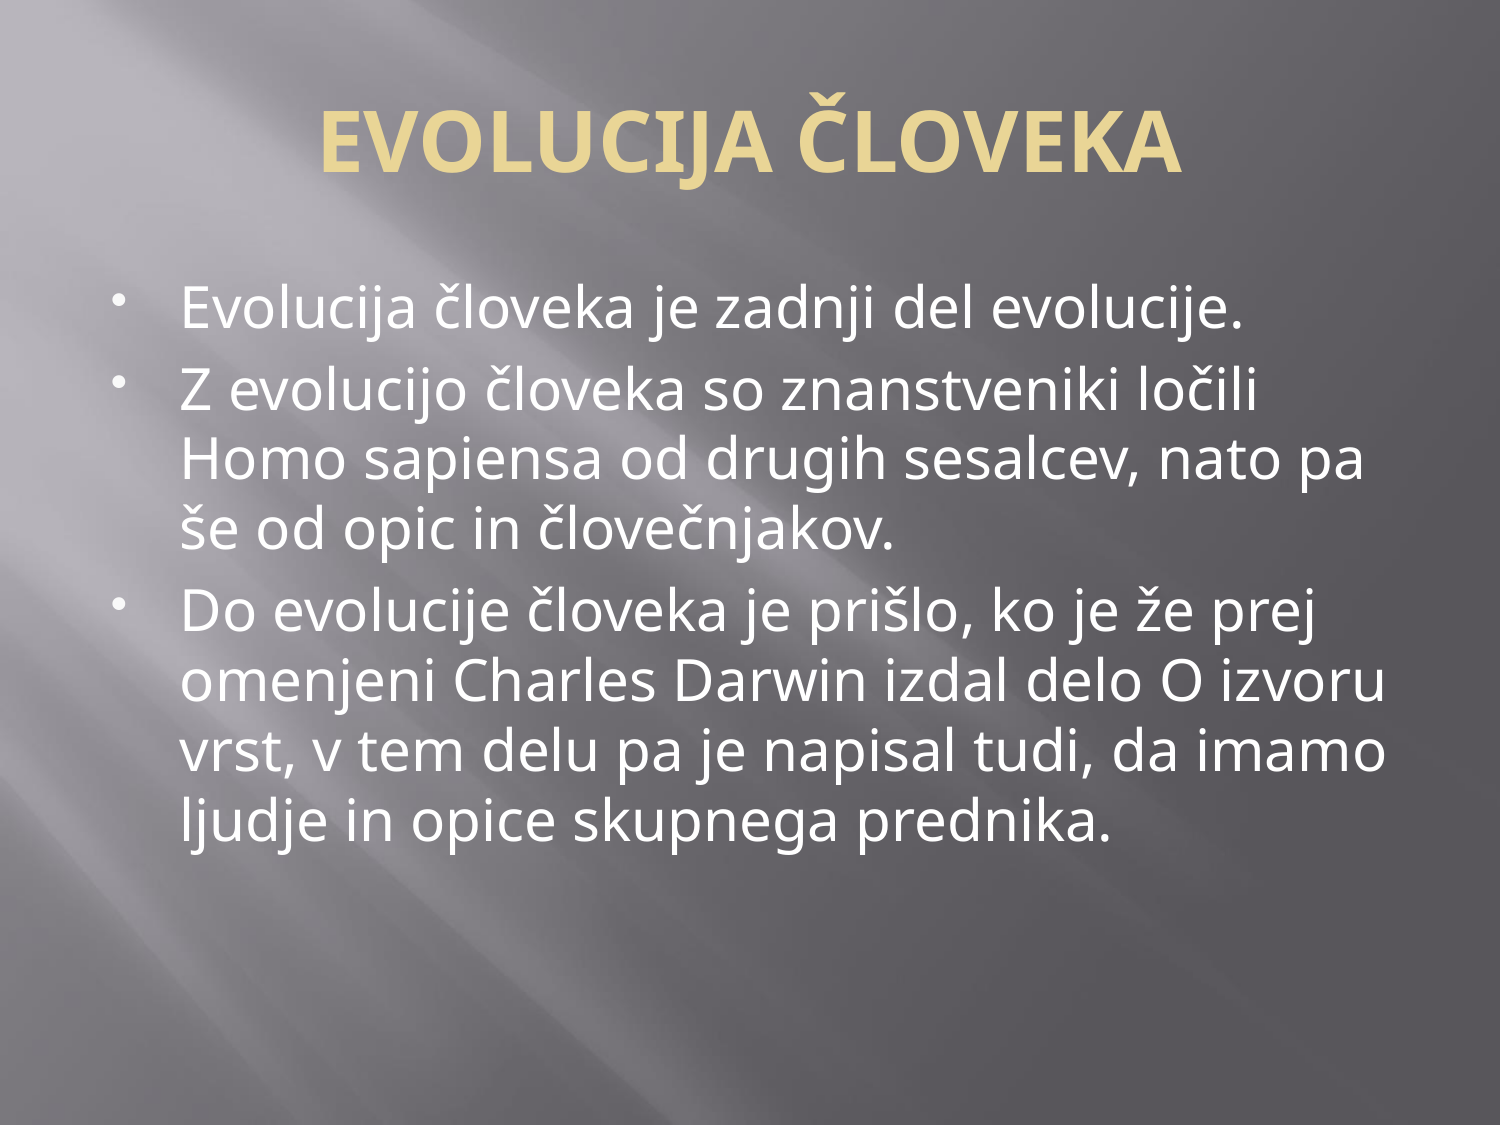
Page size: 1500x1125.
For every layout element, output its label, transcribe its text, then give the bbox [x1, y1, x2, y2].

picture [0, 0, 1500, 1125]
list Evolucija človeka je zadnji del evolucije. Z evolucijo človeka so znanstveniki ločili Homo sapiensa od drugih sesalcev, nato pa še od opic in človečnjakov. Do evolucije človeka je prišlo, ko je že prej omenjeni Charles Darwin izdal delo O izvoru vrst, v tem delu pa je napisal tudi, da imamo ljudje in opice skupnega prednika. [75, 262, 1425, 1035]
title EVOLUCIJA ČLOVEKA [75, 45, 1425, 233]
